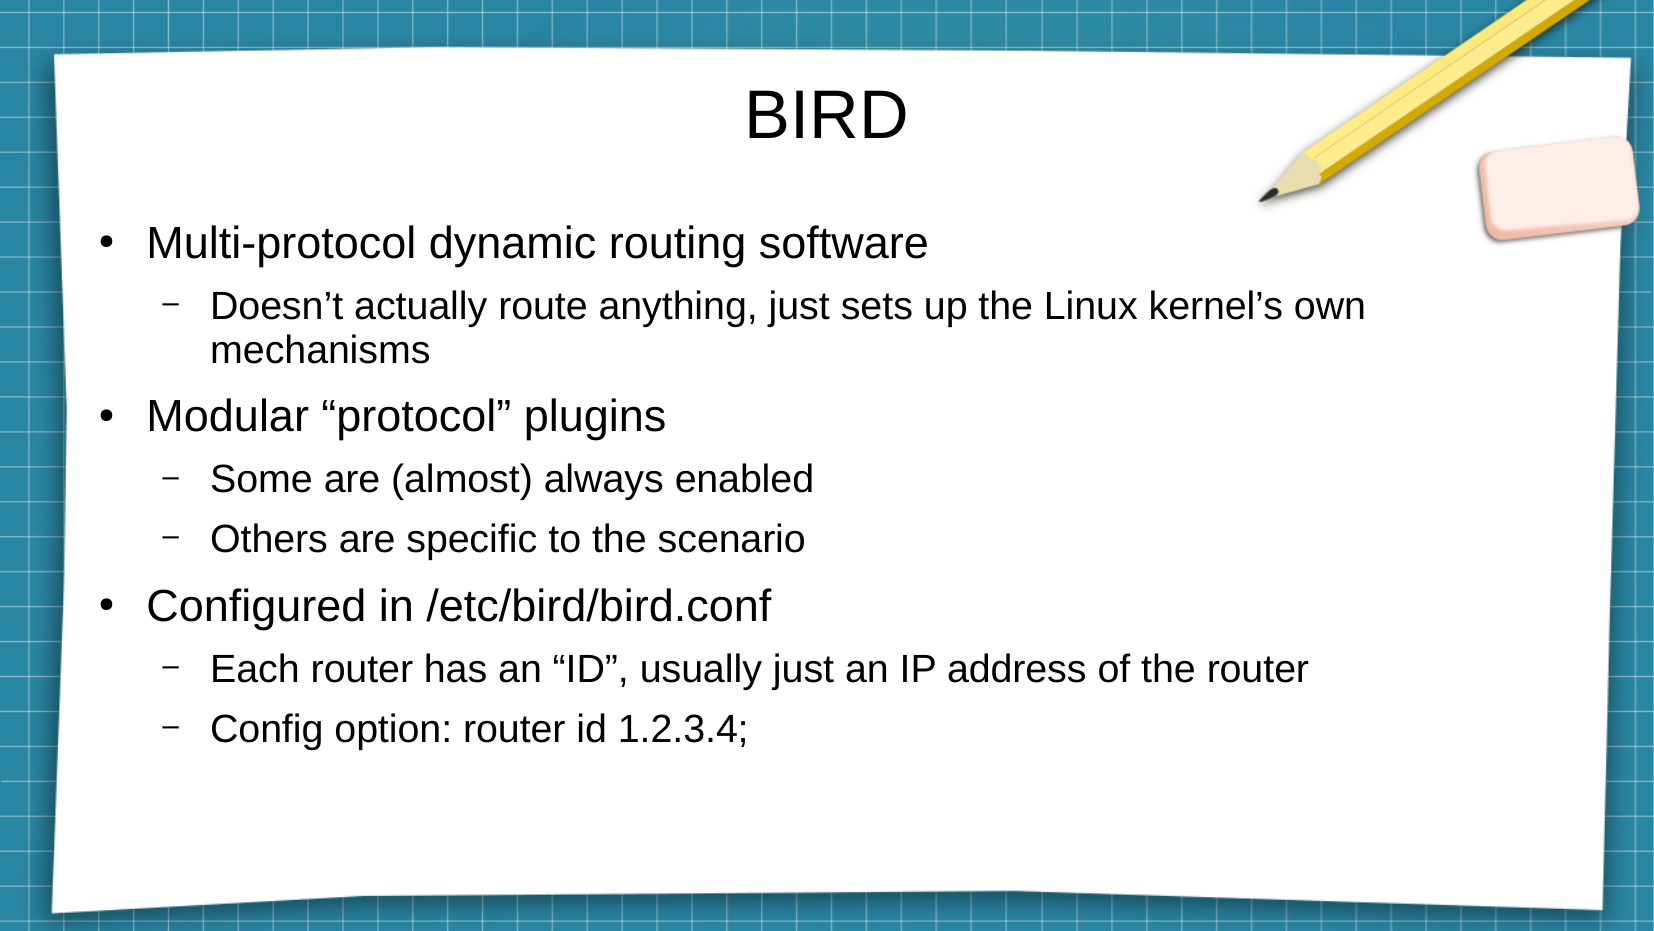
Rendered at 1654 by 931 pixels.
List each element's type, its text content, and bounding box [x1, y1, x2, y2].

list Multi-protocol dynamic routing software Doesn’t actually route anything, just sets up the Linux kernel’s own mechanisms Modular “protocol” plugins Some are (almost) always enabled Others are specific to the scenario Configured in /etc/bird/bird.conf Each router has an “ID”, usually just an IP address of the router Config option: router id 1.2.3.4; [82, 217, 1571, 758]
title BIRD [82, 37, 1571, 193]
picture [0, 0, 1654, 931]
